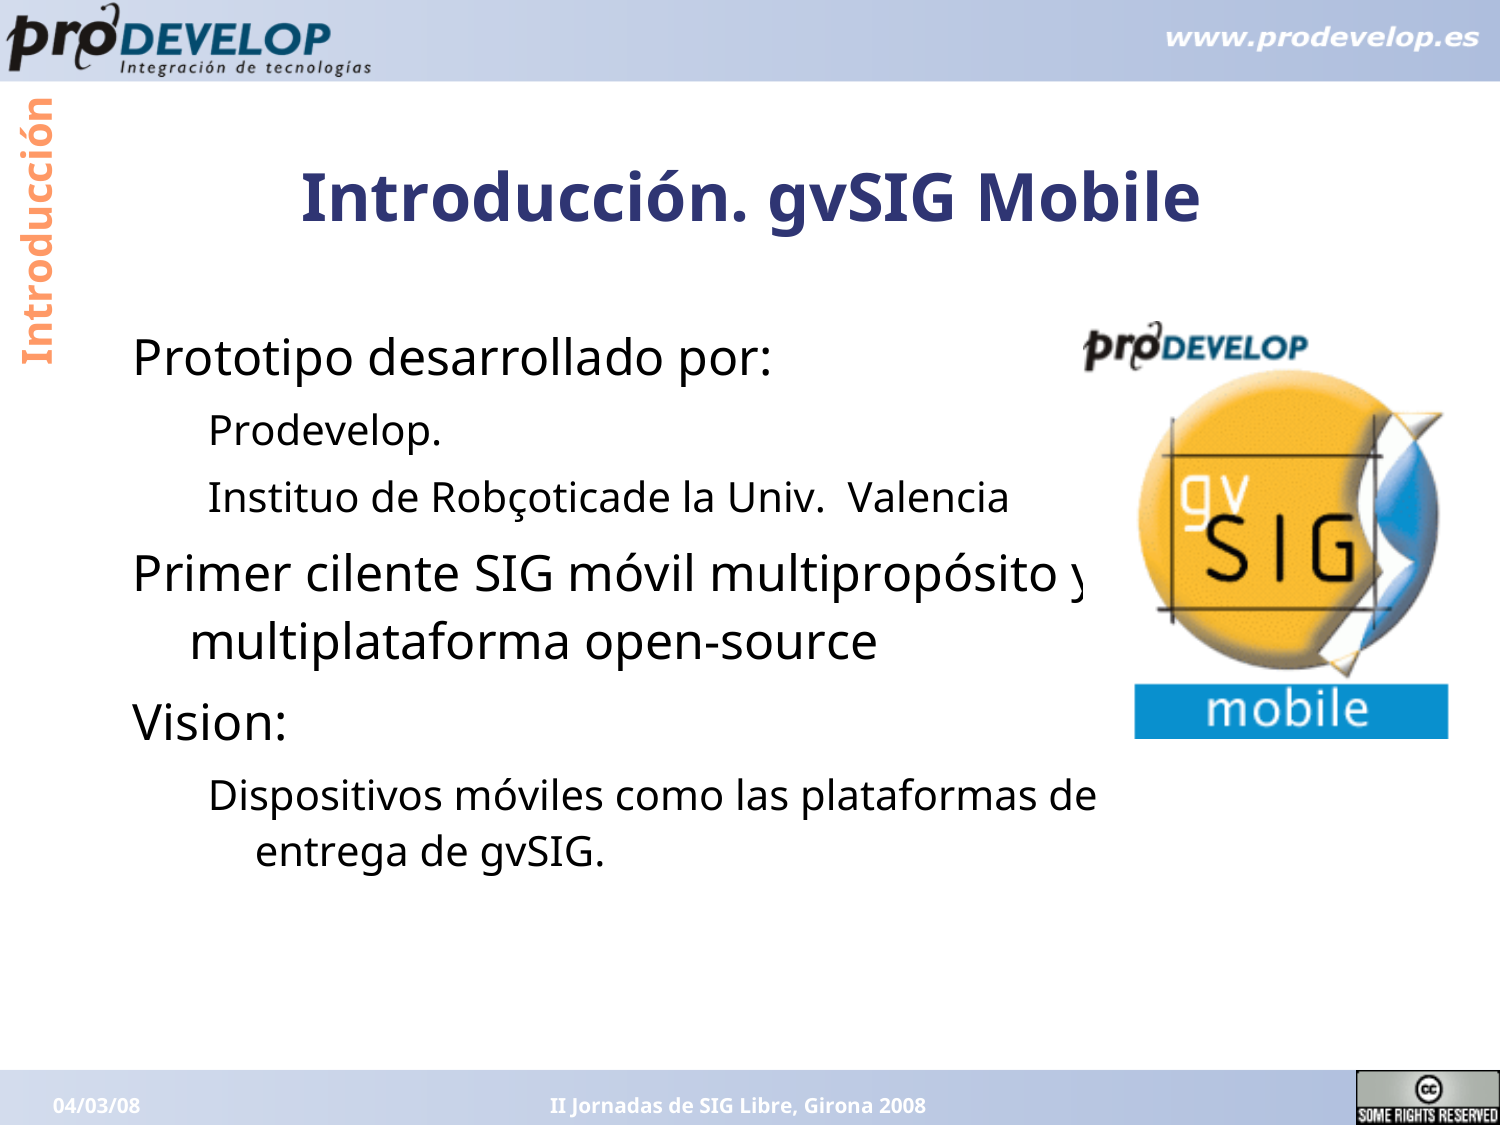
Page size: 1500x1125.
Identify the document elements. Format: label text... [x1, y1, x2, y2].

list Prototipo desarrollado por: Prodevelop. Instituo de Robçoticade la Univ. Valencia Primer cilente SIG móvil multipropósito y multiplataforma open-source Vision: Dispositivos móviles como las plataformas de entrega de gvSIG. [118, 314, 1123, 945]
picture [0, 0, 1500, 1125]
title Introducción. gvSIG Mobile [76, 101, 1427, 290]
title Introducción [0, 76, 71, 384]
